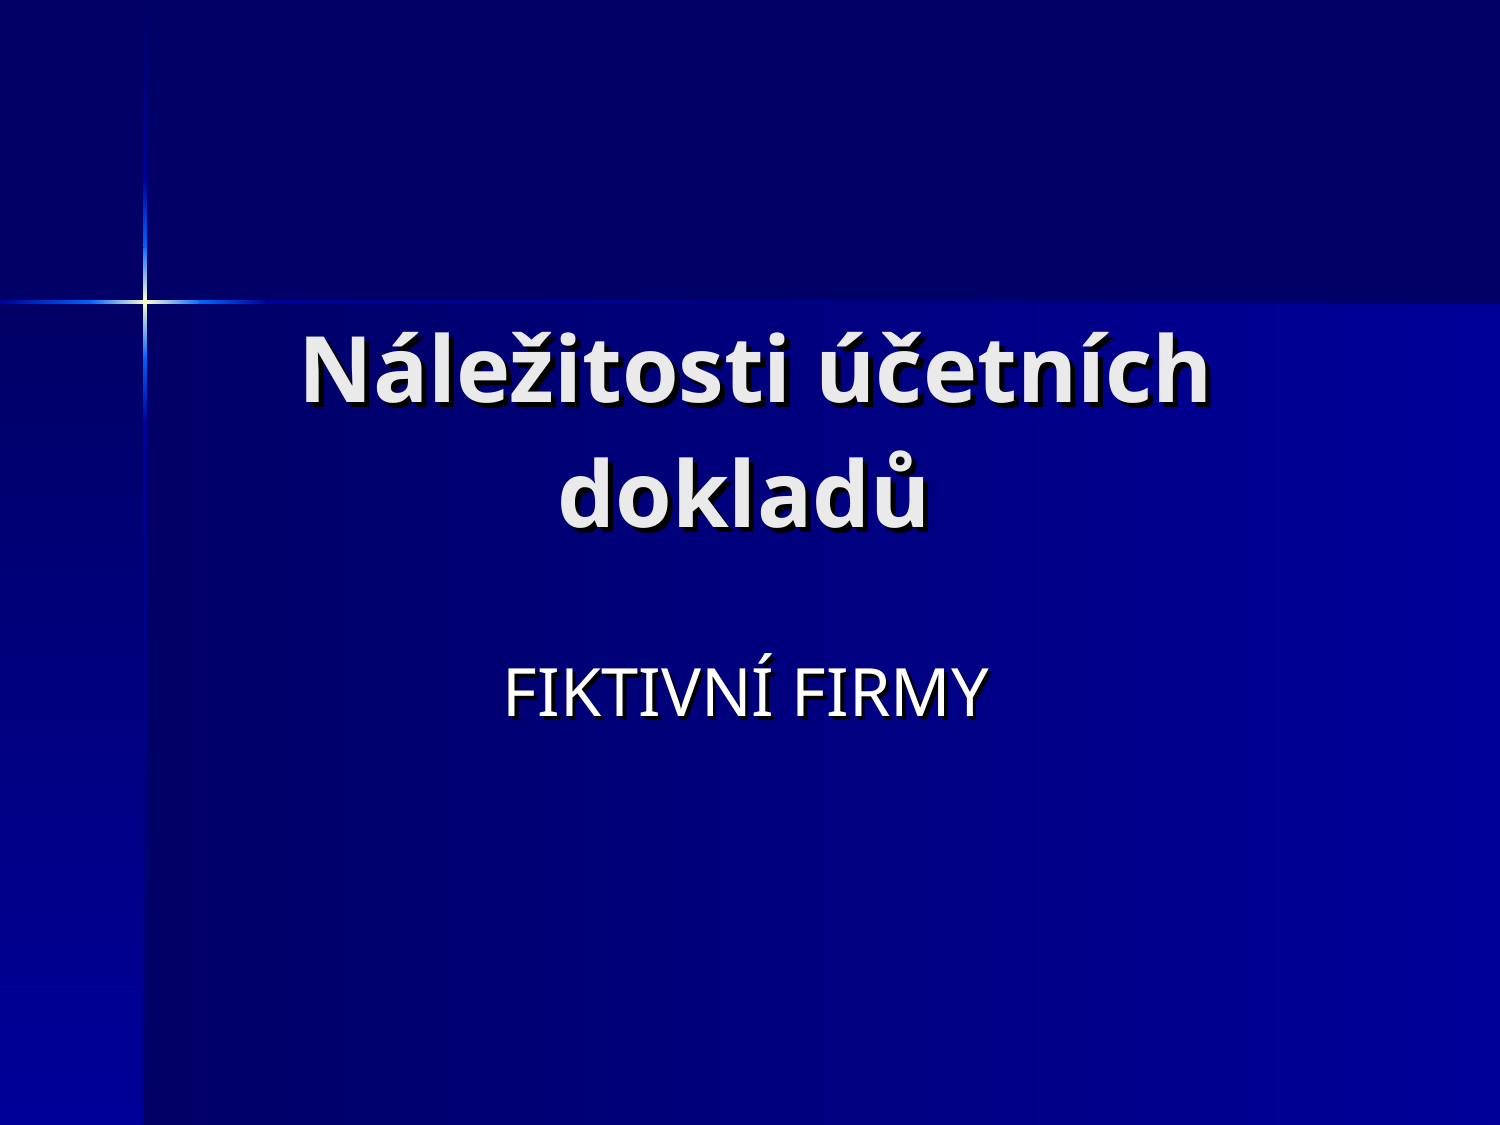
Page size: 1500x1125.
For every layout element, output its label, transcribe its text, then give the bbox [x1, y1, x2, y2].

title Náležitosti účetních dokladů [174, 325, 1338, 563]
subtitle FIKTIVNÍ FIRMY [174, 637, 1317, 926]
